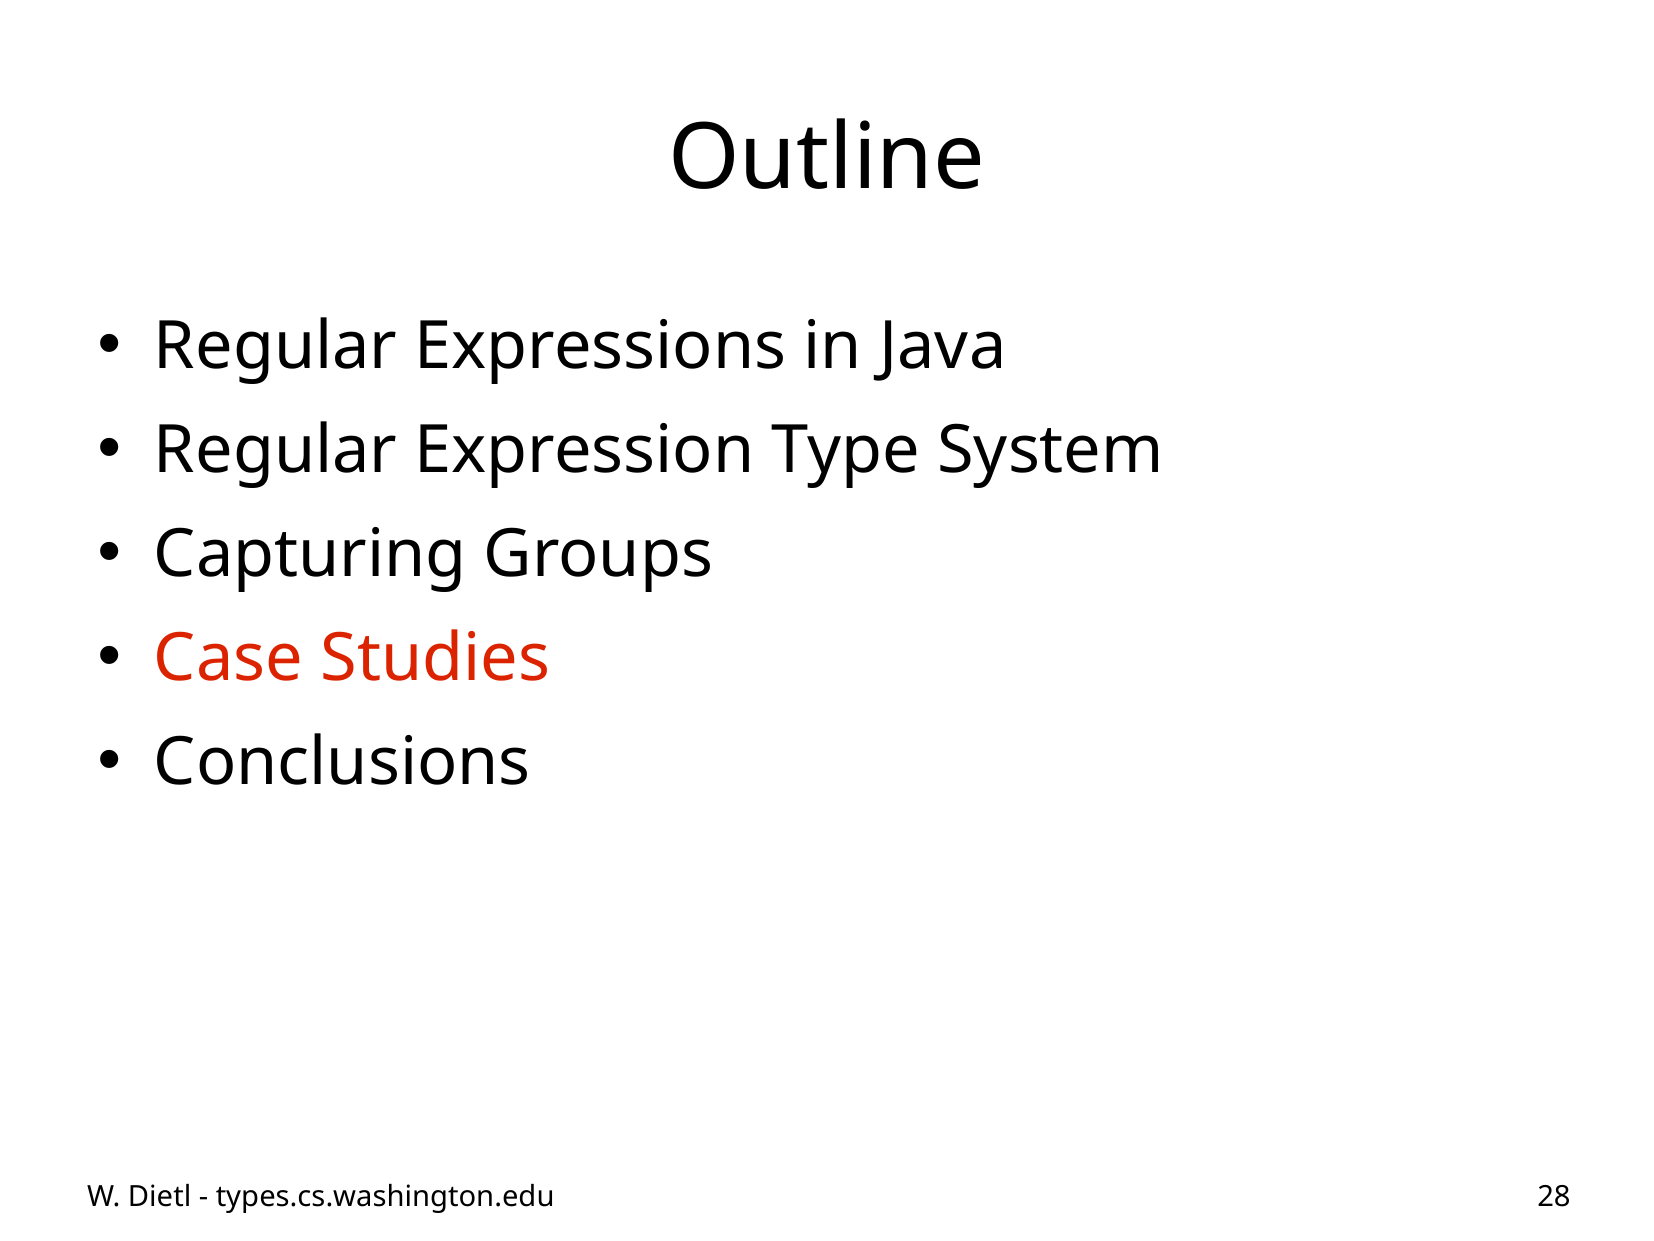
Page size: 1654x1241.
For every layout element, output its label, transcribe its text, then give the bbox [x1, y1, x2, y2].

title Outline [82, 49, 1571, 257]
list Regular Expressions in Java Regular Expression Type System Capturing Groups Case Studies Conclusions [82, 289, 1571, 1108]
